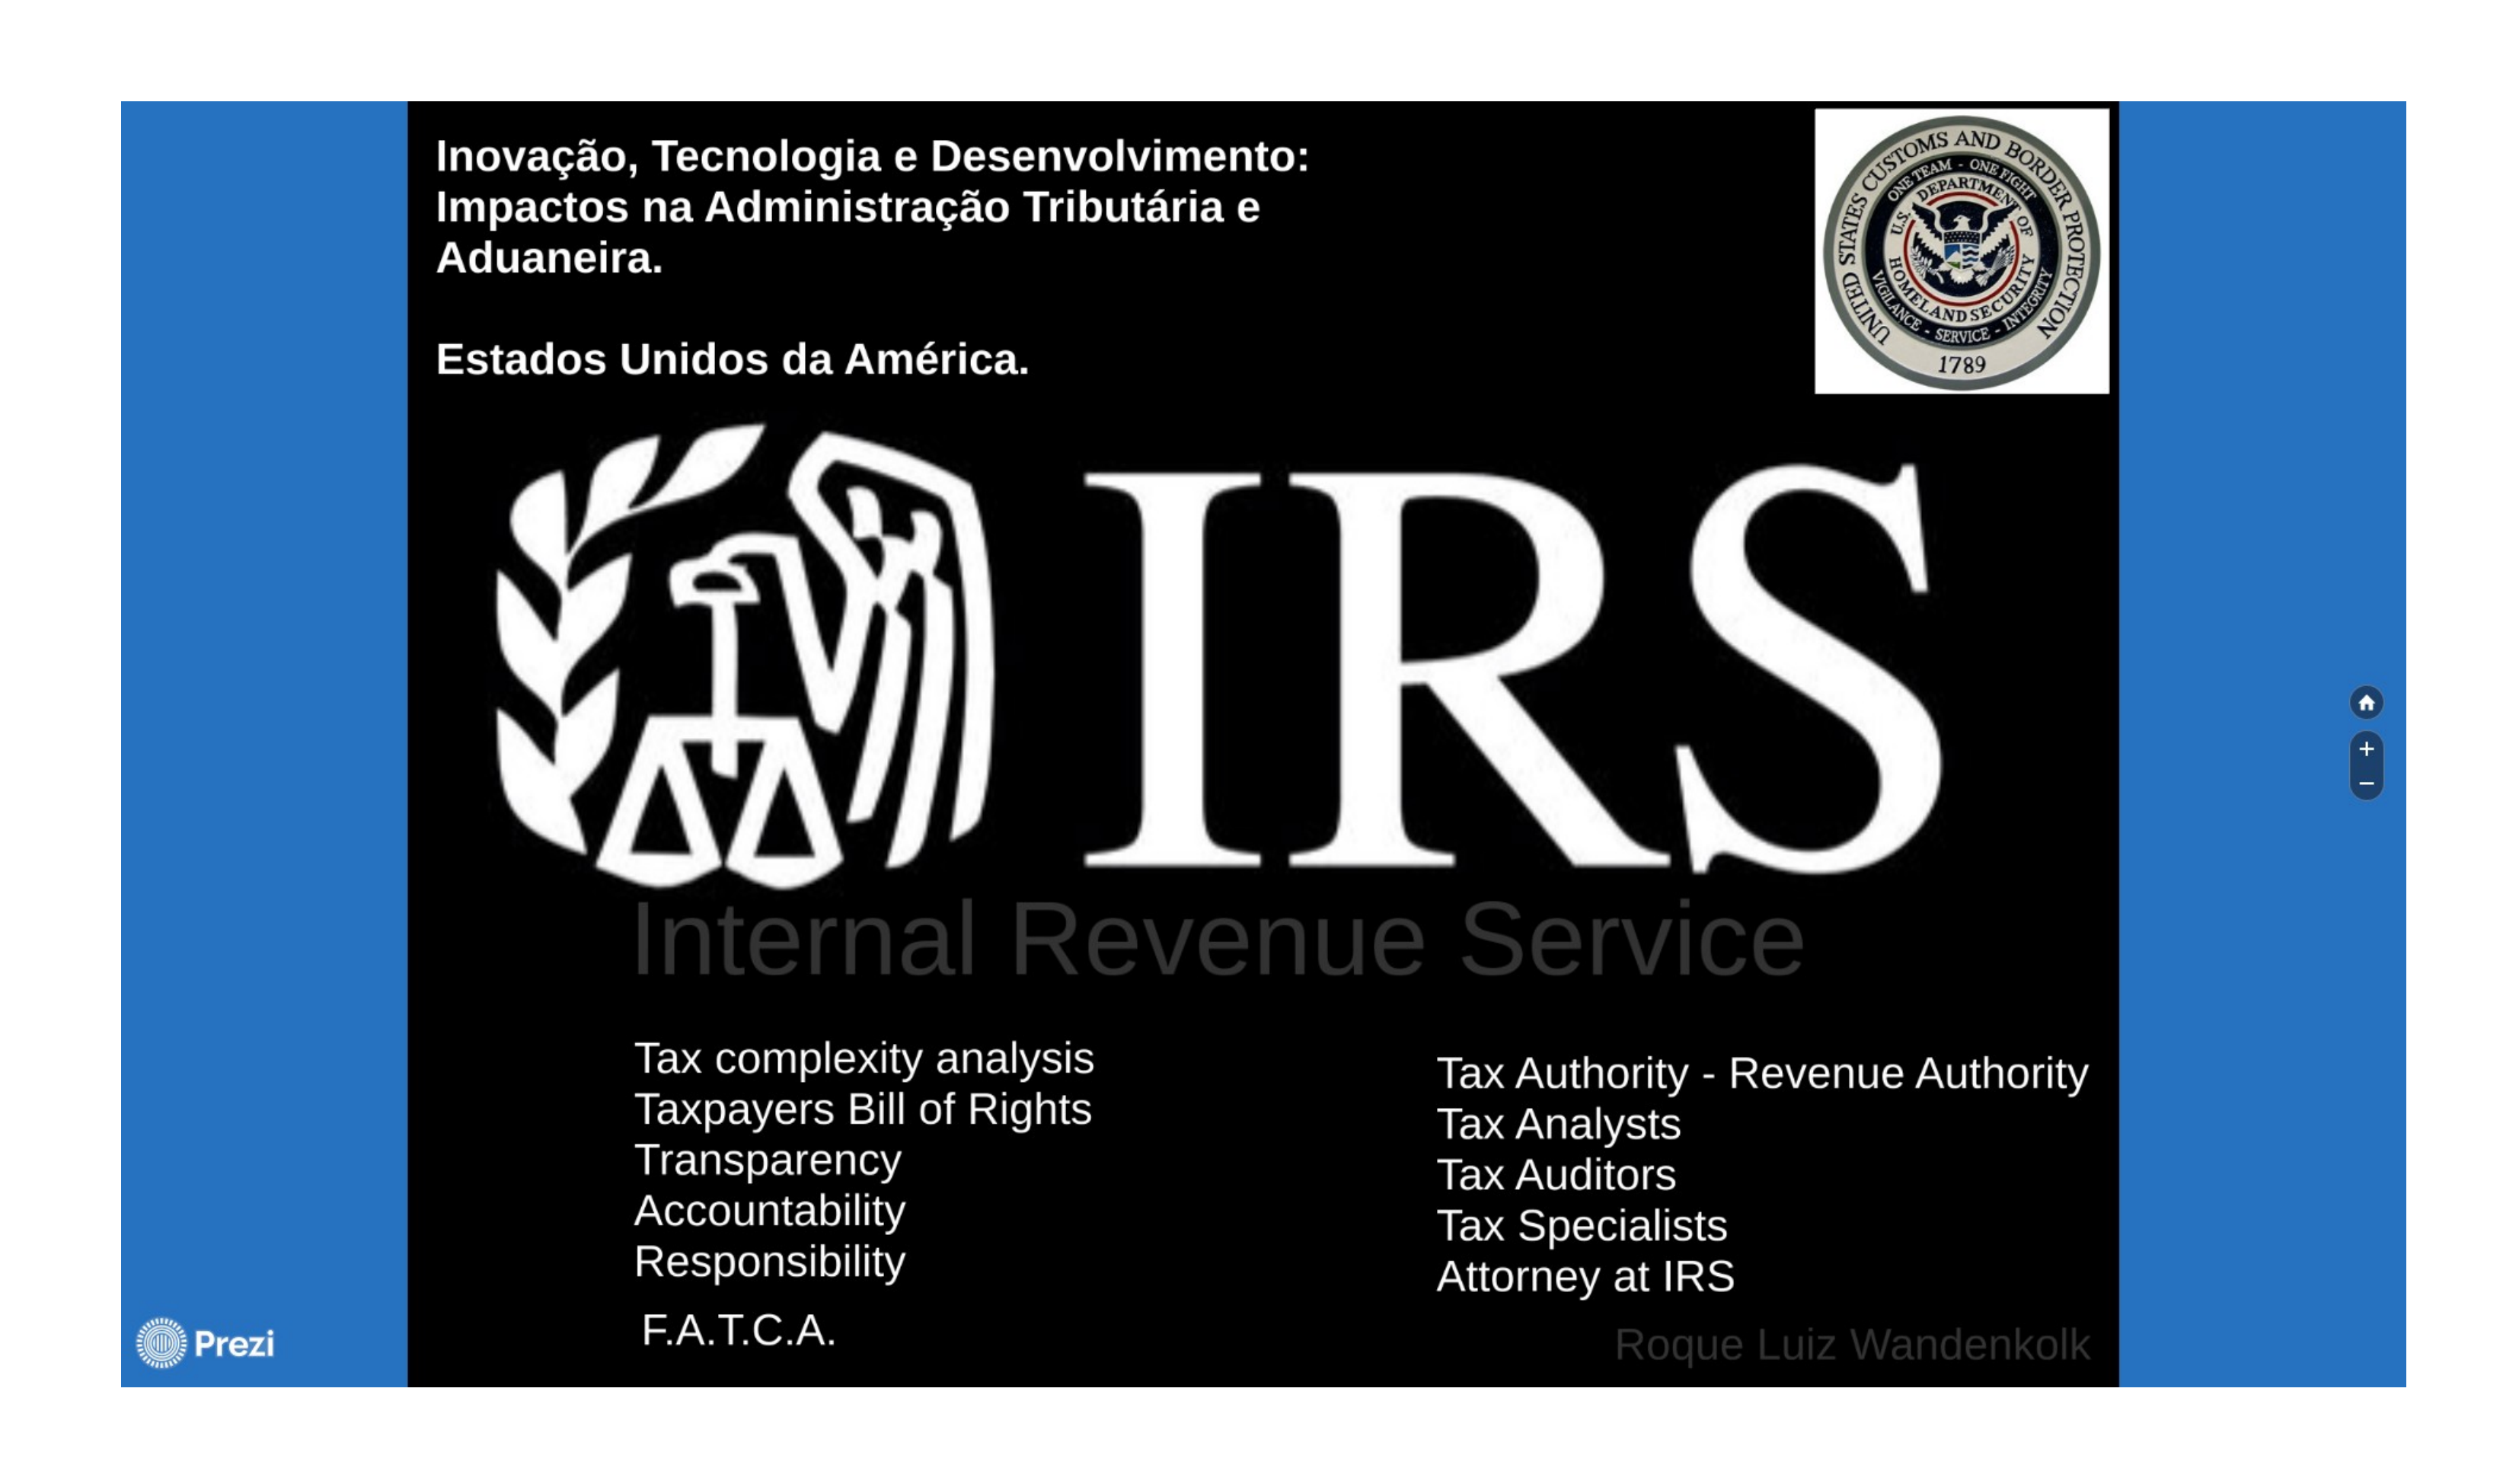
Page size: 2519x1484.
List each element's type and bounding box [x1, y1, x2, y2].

picture [121, 101, 2406, 1387]
